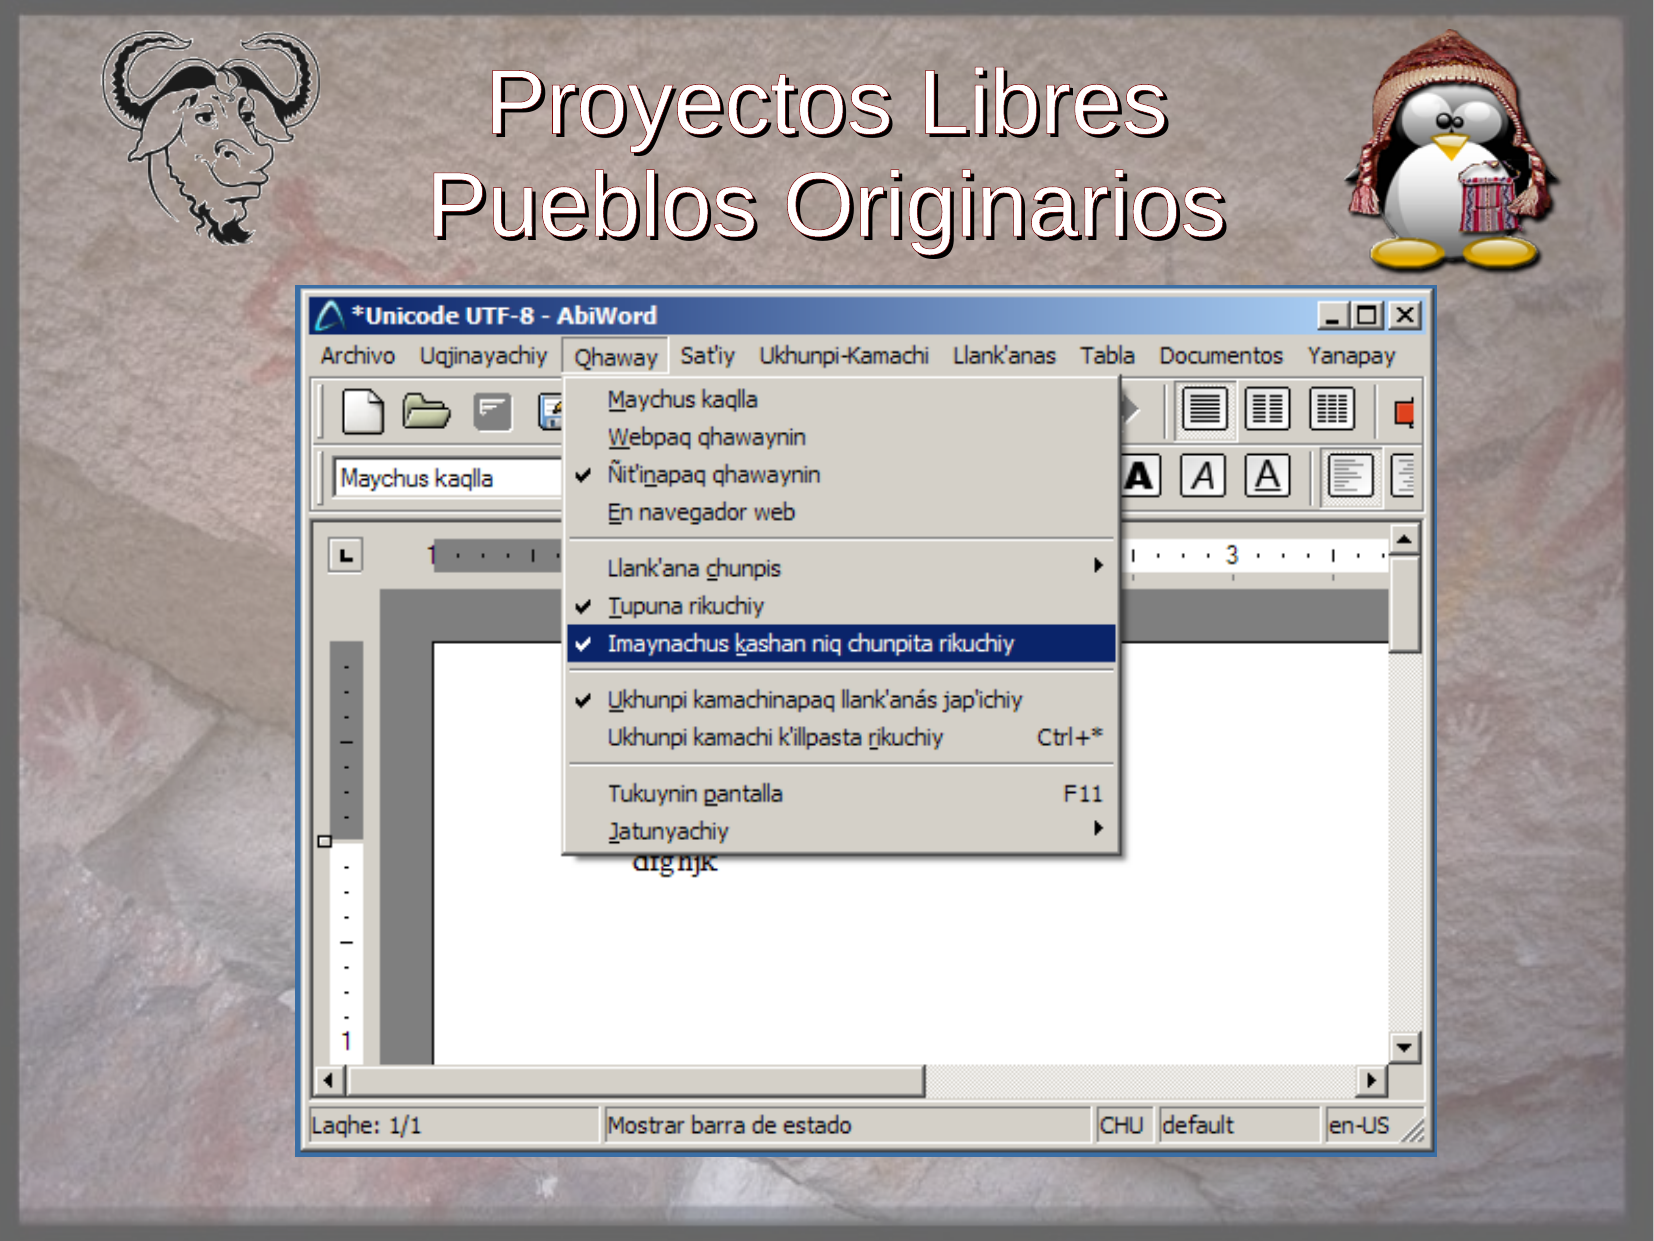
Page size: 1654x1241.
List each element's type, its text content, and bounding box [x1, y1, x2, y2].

picture [0, 0, 1654, 1241]
title Proyectos Libres Pueblos Originarios [1565, 49, 1571, 257]
title Proyectos Libres Pueblos Originarios [82, 49, 1343, 257]
